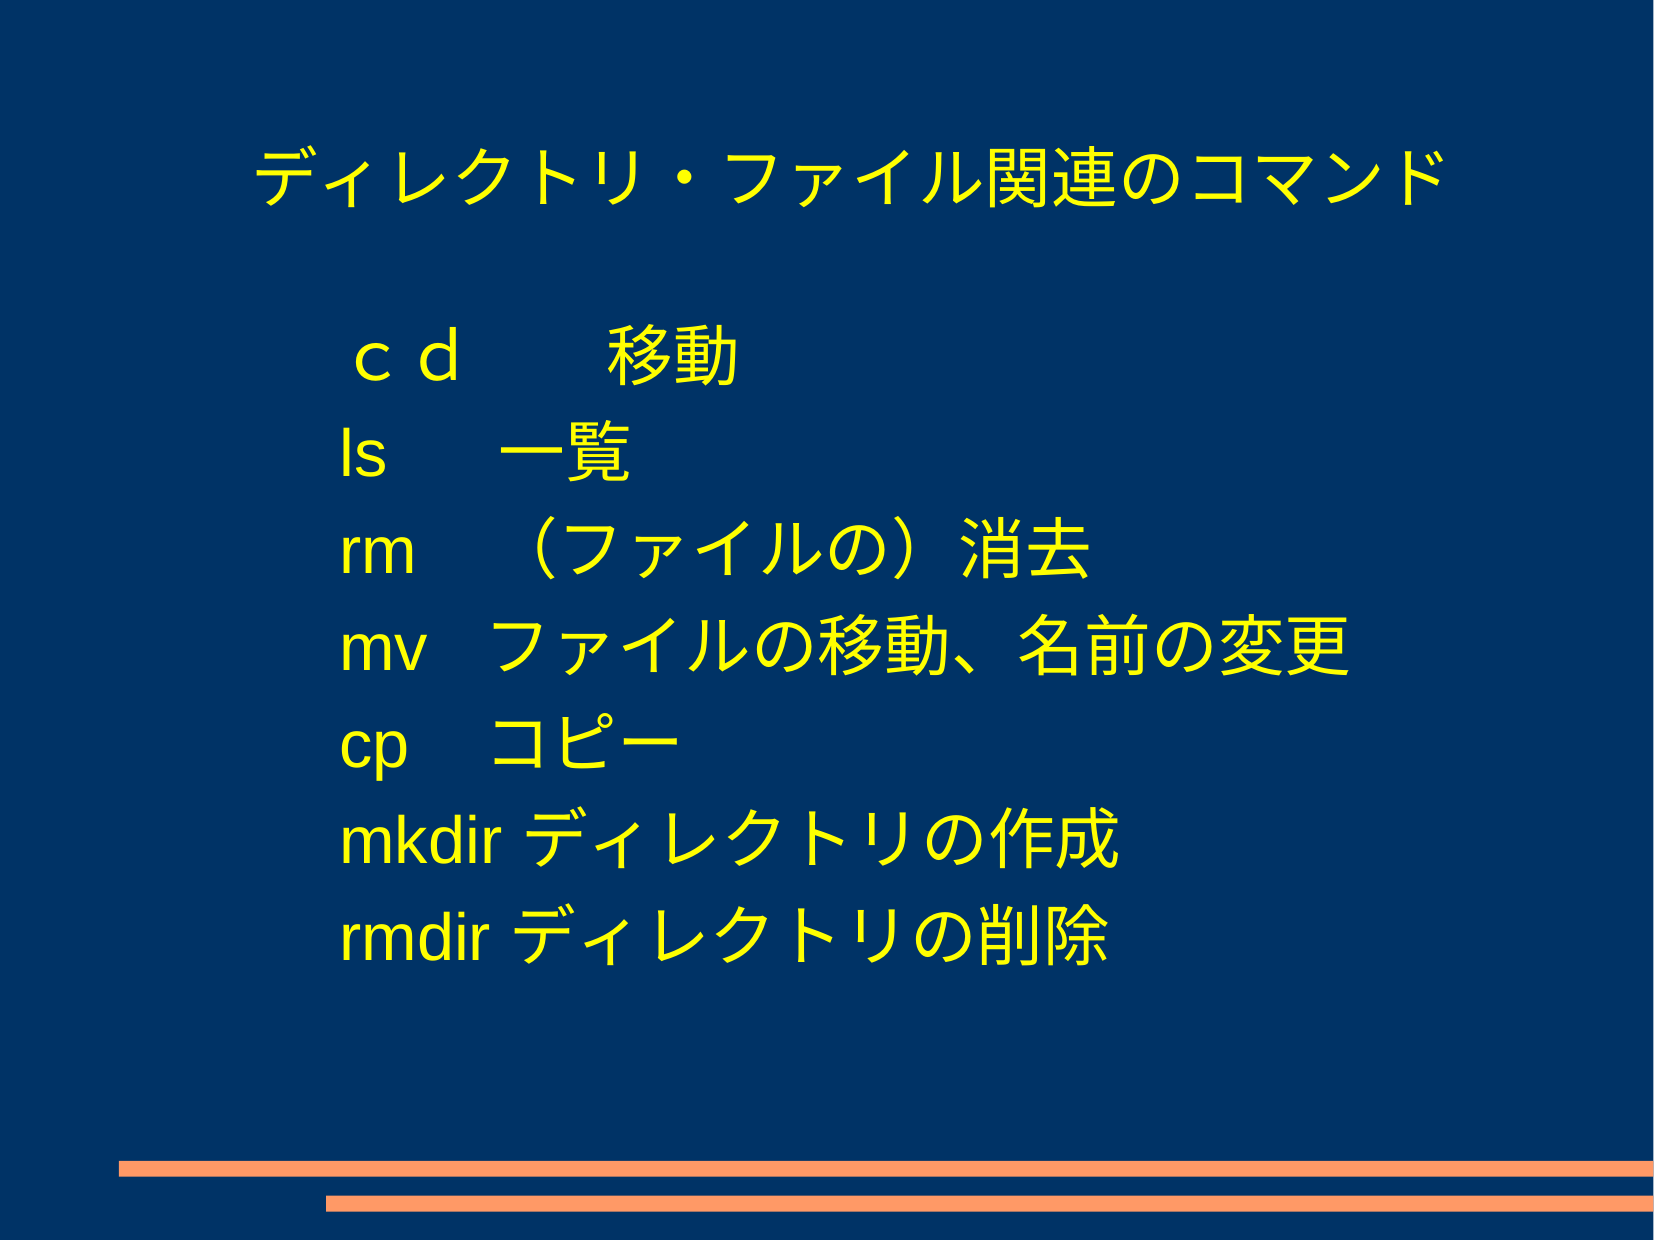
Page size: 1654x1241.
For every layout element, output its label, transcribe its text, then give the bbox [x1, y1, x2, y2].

text_box ｃｄ 移動 ls 一覧 rm （ファイルの）消去 mv ファイルの移動、名前の変更 cp コピー mkdir ディレクトリの作成 rmdir ディレクトリの削除 [324, 295, 1304, 826]
text_box ディレクトリ・ファイル関連のコマンド [236, 118, 1256, 200]
